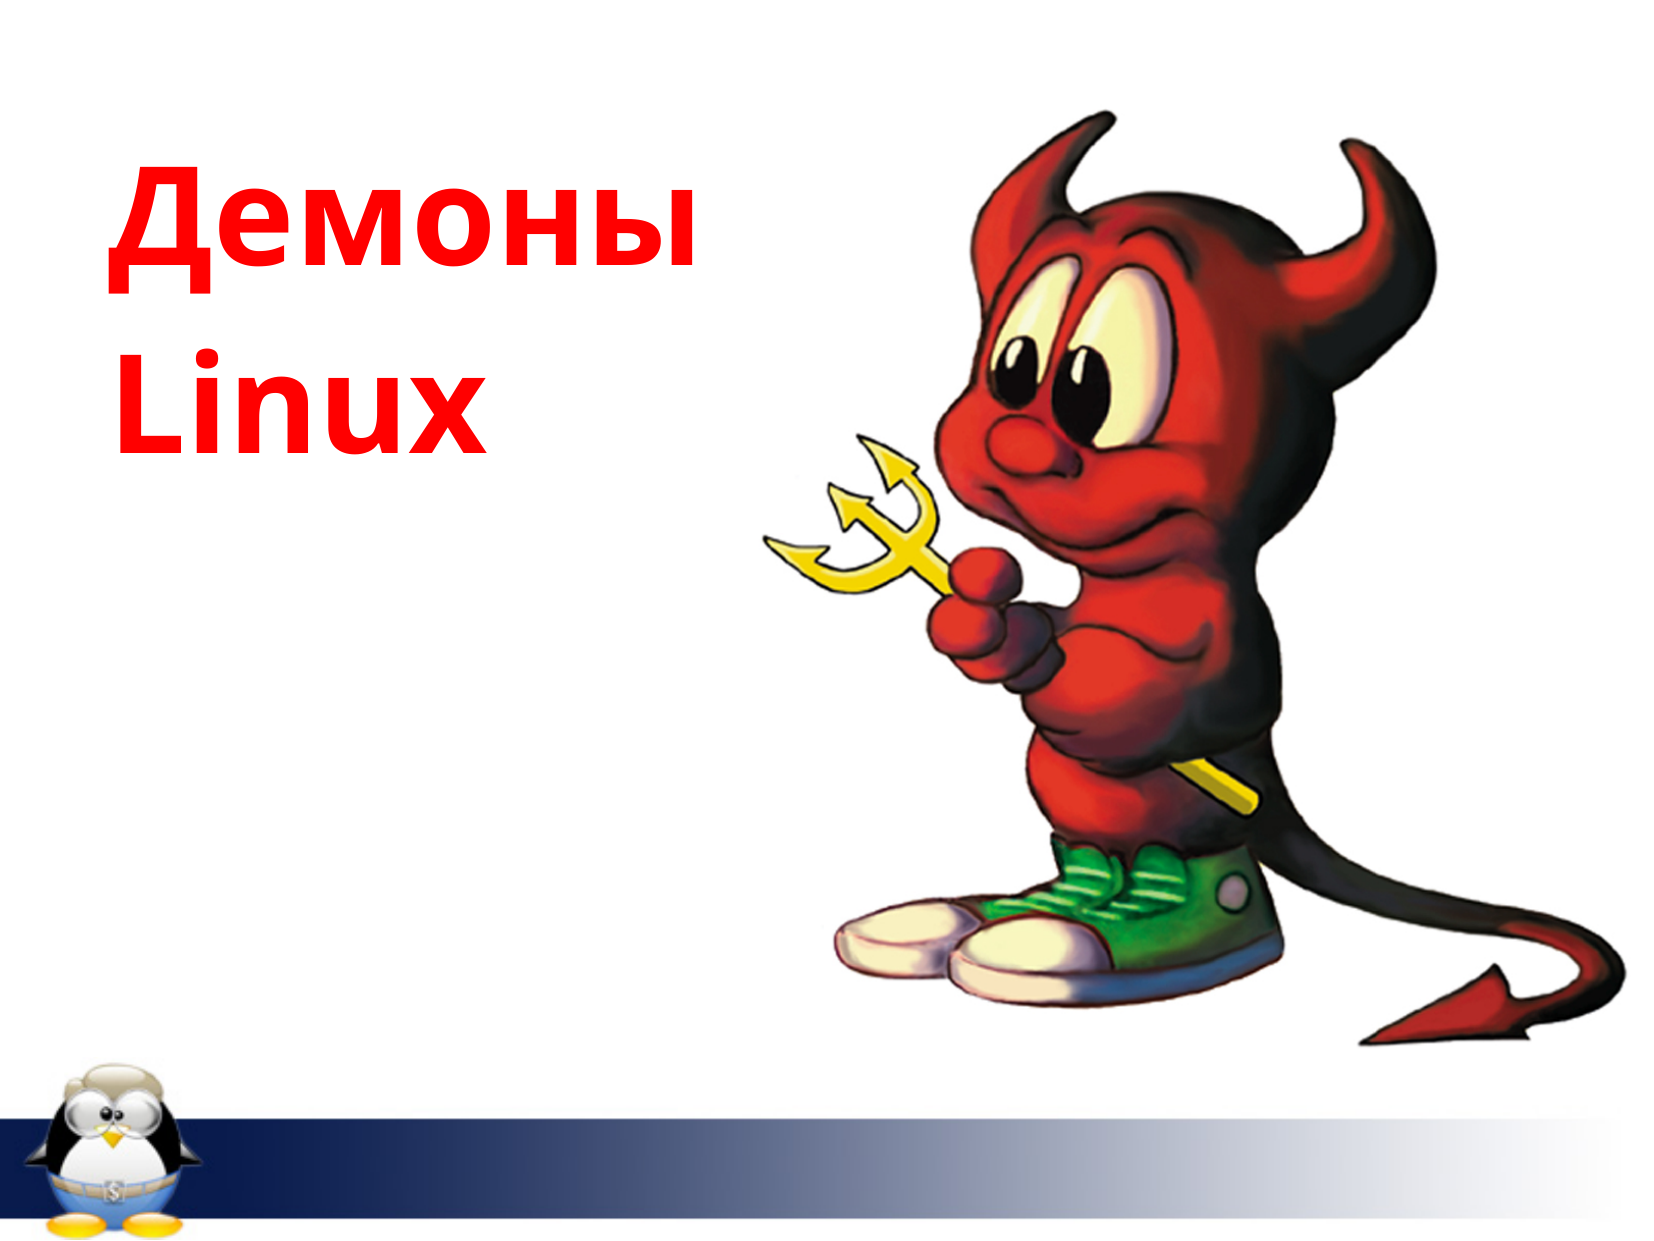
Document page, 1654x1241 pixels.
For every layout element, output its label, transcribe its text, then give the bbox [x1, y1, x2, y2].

text_box Демоны Linux [93, 111, 726, 514]
picture [0, 101, 1654, 1241]
